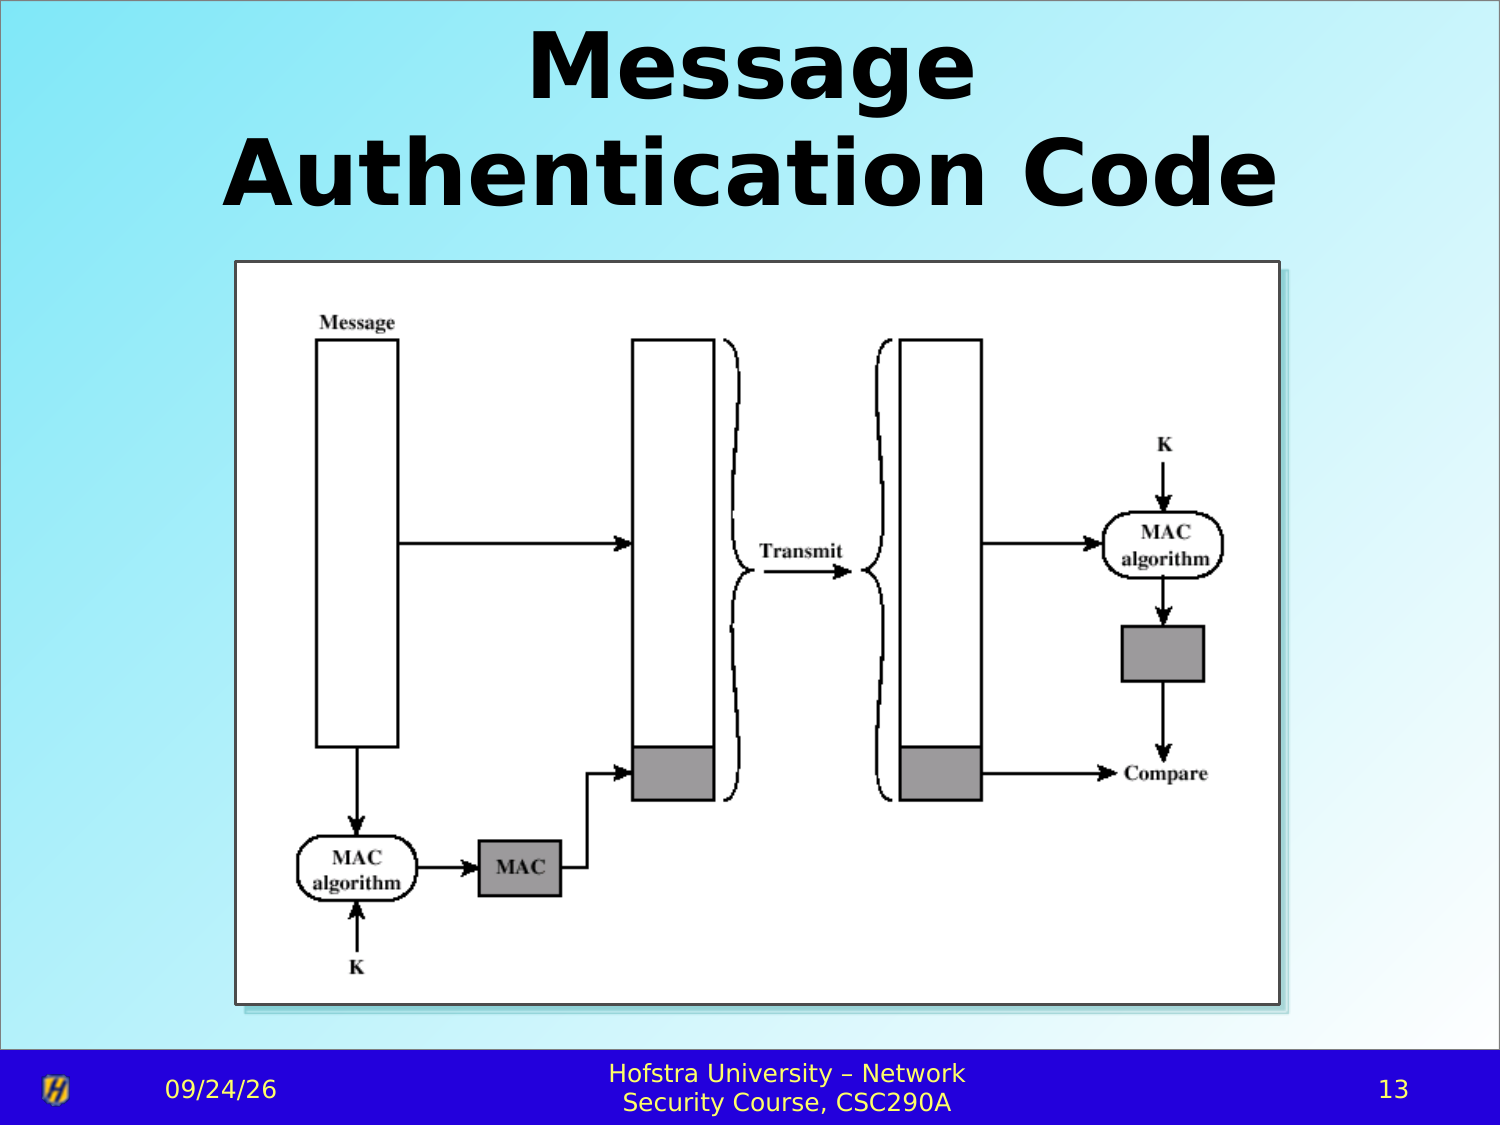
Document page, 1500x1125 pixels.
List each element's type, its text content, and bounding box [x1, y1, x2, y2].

picture [237, 262, 1279, 1004]
title Message Authentication Code [112, 5, 1391, 236]
picture [37, 1072, 76, 1110]
